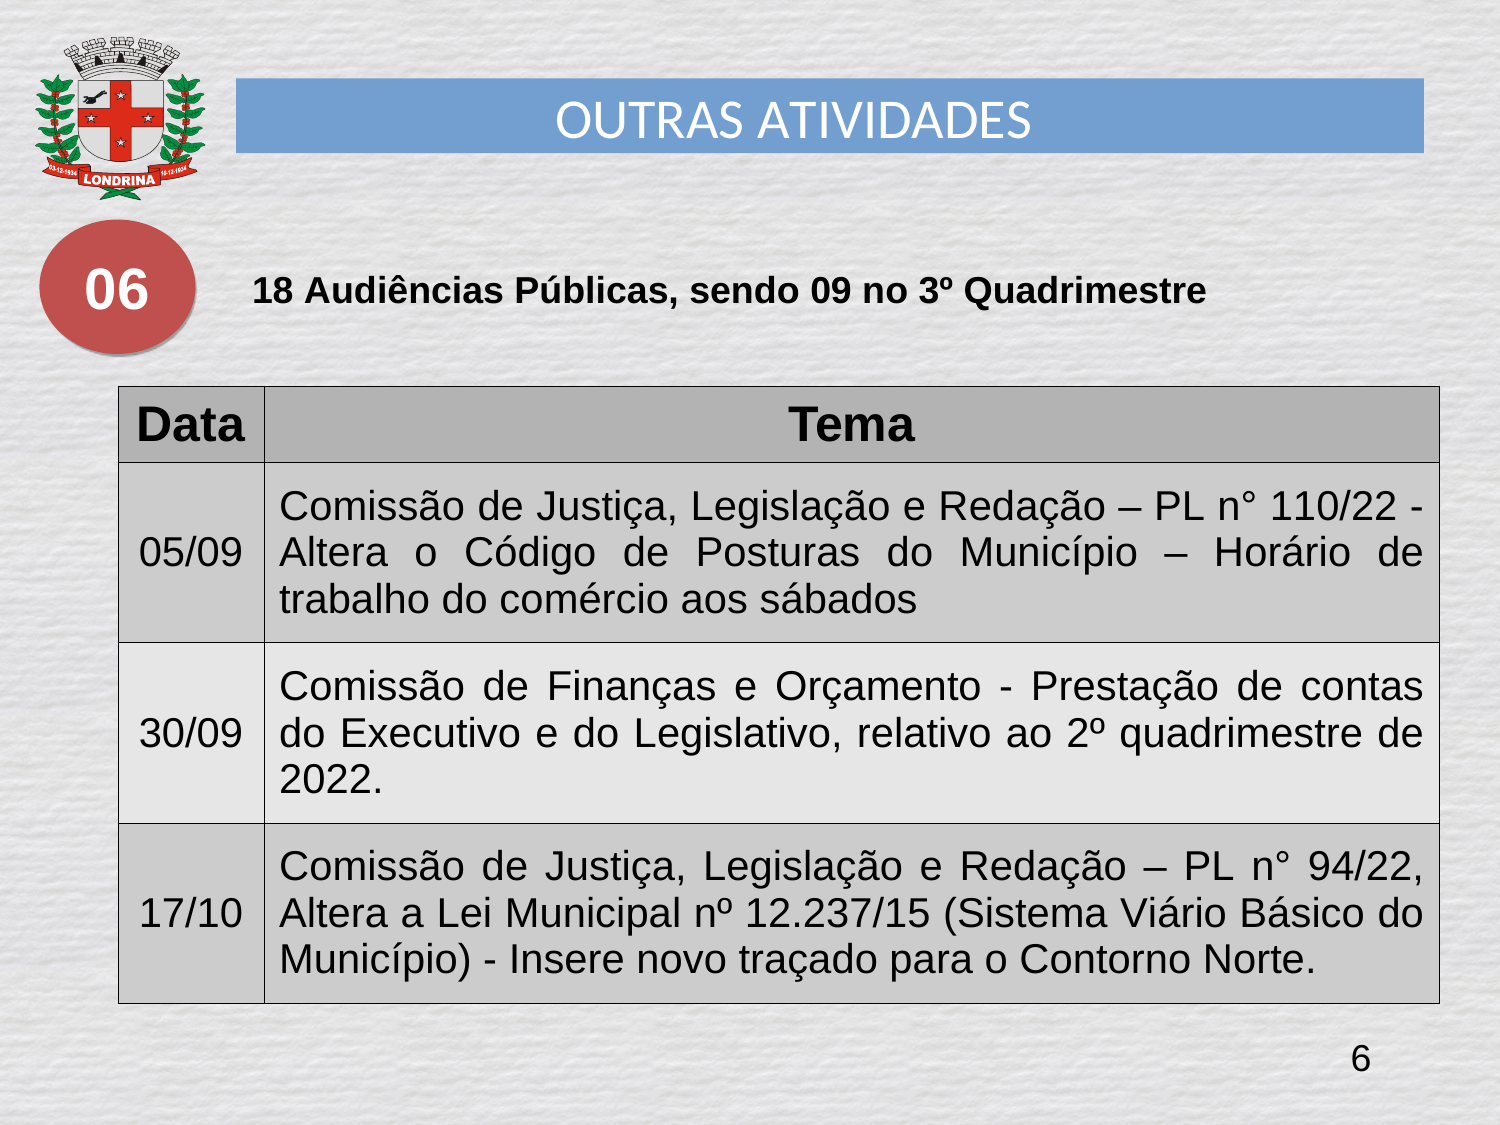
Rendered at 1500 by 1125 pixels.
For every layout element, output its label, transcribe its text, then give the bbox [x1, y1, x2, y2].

text_box OUTRAS ATIVIDADES [236, 78, 1424, 154]
text_box 18 Audiências Públicas, sendo 09 no 3º Quadrimestre [237, 259, 1406, 309]
table_cell 05/09 [119, 463, 264, 642]
table_cell Comissão de Justiça, Legislação e Redação – PL n° 110/22 - Altera o Código de Posturas do Município – Horário de trabalho do comércio aos sábados [265, 463, 1439, 642]
table_cell 17/10 [119, 824, 264, 1003]
table_cell Comissão de Finanças e Orçamento - Prestação de contas do Executivo e do Legislativo, relativo ao 2º quadrimestre de 2022. [265, 643, 1439, 823]
picture [0, 0, 1500, 1125]
table_cell Comissão de Justiça, Legislação e Redação – PL n° 94/22, Altera a Lei Municipal nº 12.237/15 (Sistema Viário Básico do Município) - Insere novo traçado para o Contorno Norte. [265, 824, 1439, 1003]
text_box <número> [1335, 1027, 1500, 1098]
table_header Data [119, 387, 264, 462]
table_cell 30/09 [119, 643, 264, 823]
table_header Tema [265, 387, 1439, 462]
text_box 06 [39, 219, 196, 354]
